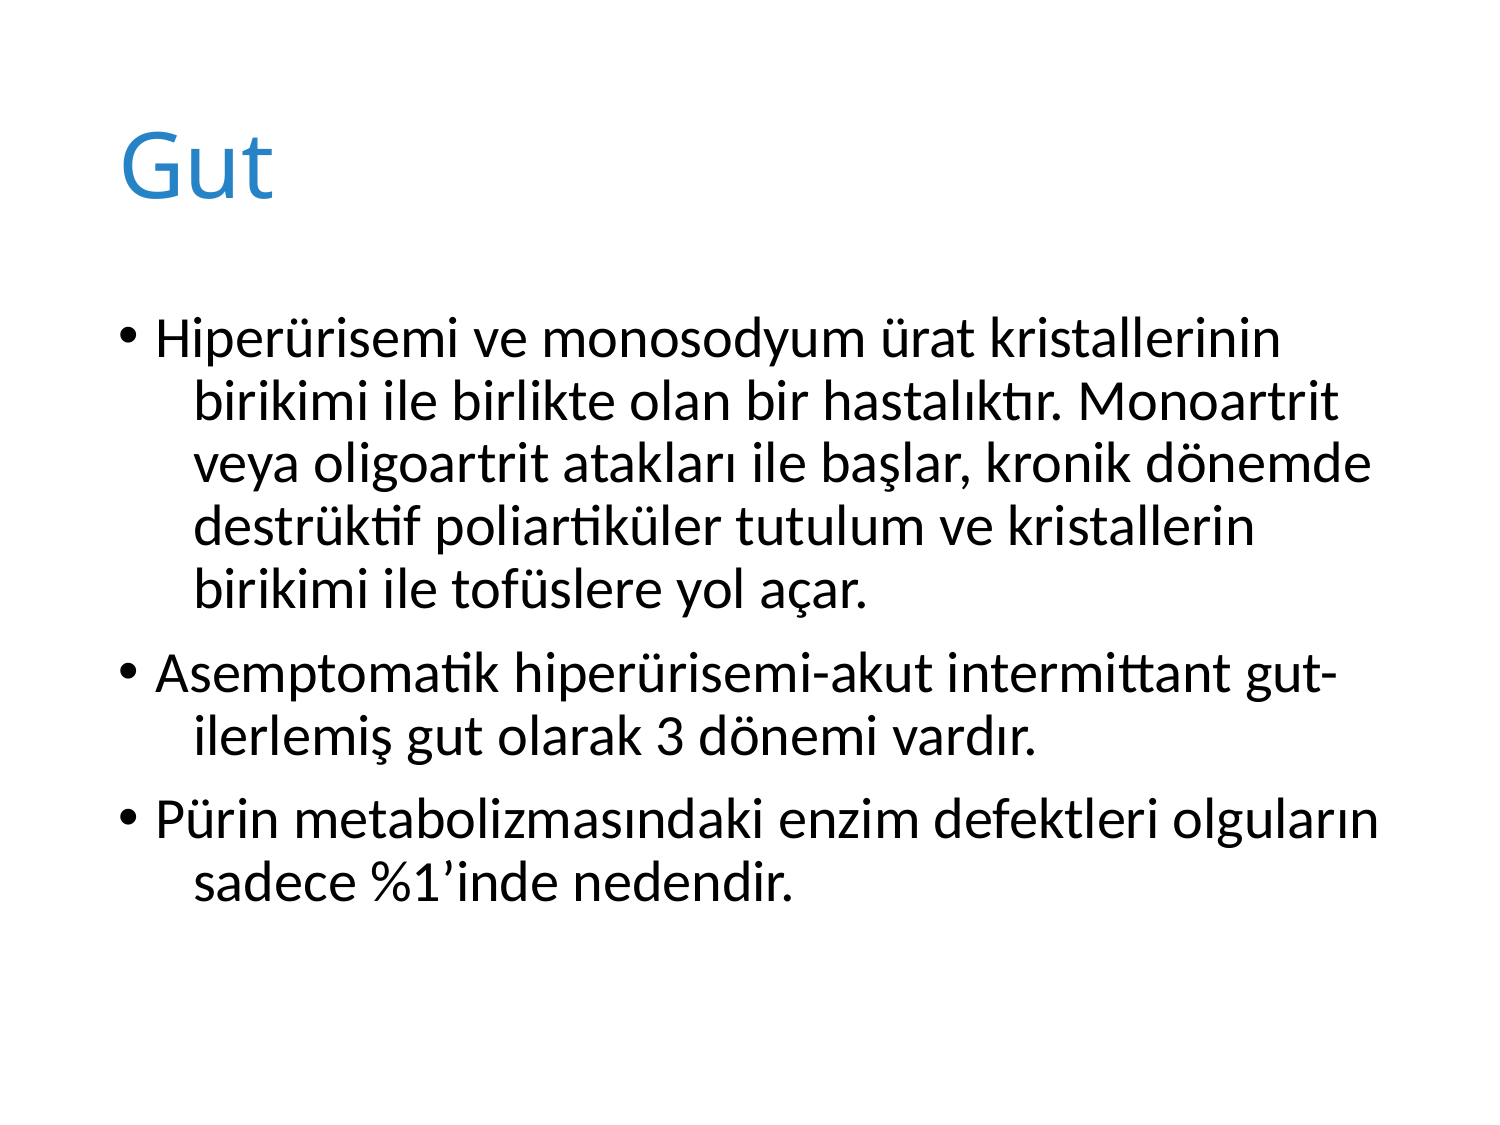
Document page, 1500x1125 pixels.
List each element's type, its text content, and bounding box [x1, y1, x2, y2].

list Hiperürisemi ve monosodyum ürat kristallerinin birikimi ile birlikte olan bir hastalıktır. Monoartrit veya oligoartrit atakları ile başlar, kronik dönemde destrüktif poliartiküler tutulum ve kristallerin birikimi ile tofüslere yol açar. Asemptomatik hiperürisemi-akut intermittant gut-ilerlemiş gut olarak 3 dönemi vardır. Pürin metabolizmasındaki enzim defektleri olguların sadece %1’inde nedendir. [103, 299, 1397, 1014]
title Gut [103, 59, 1397, 278]
